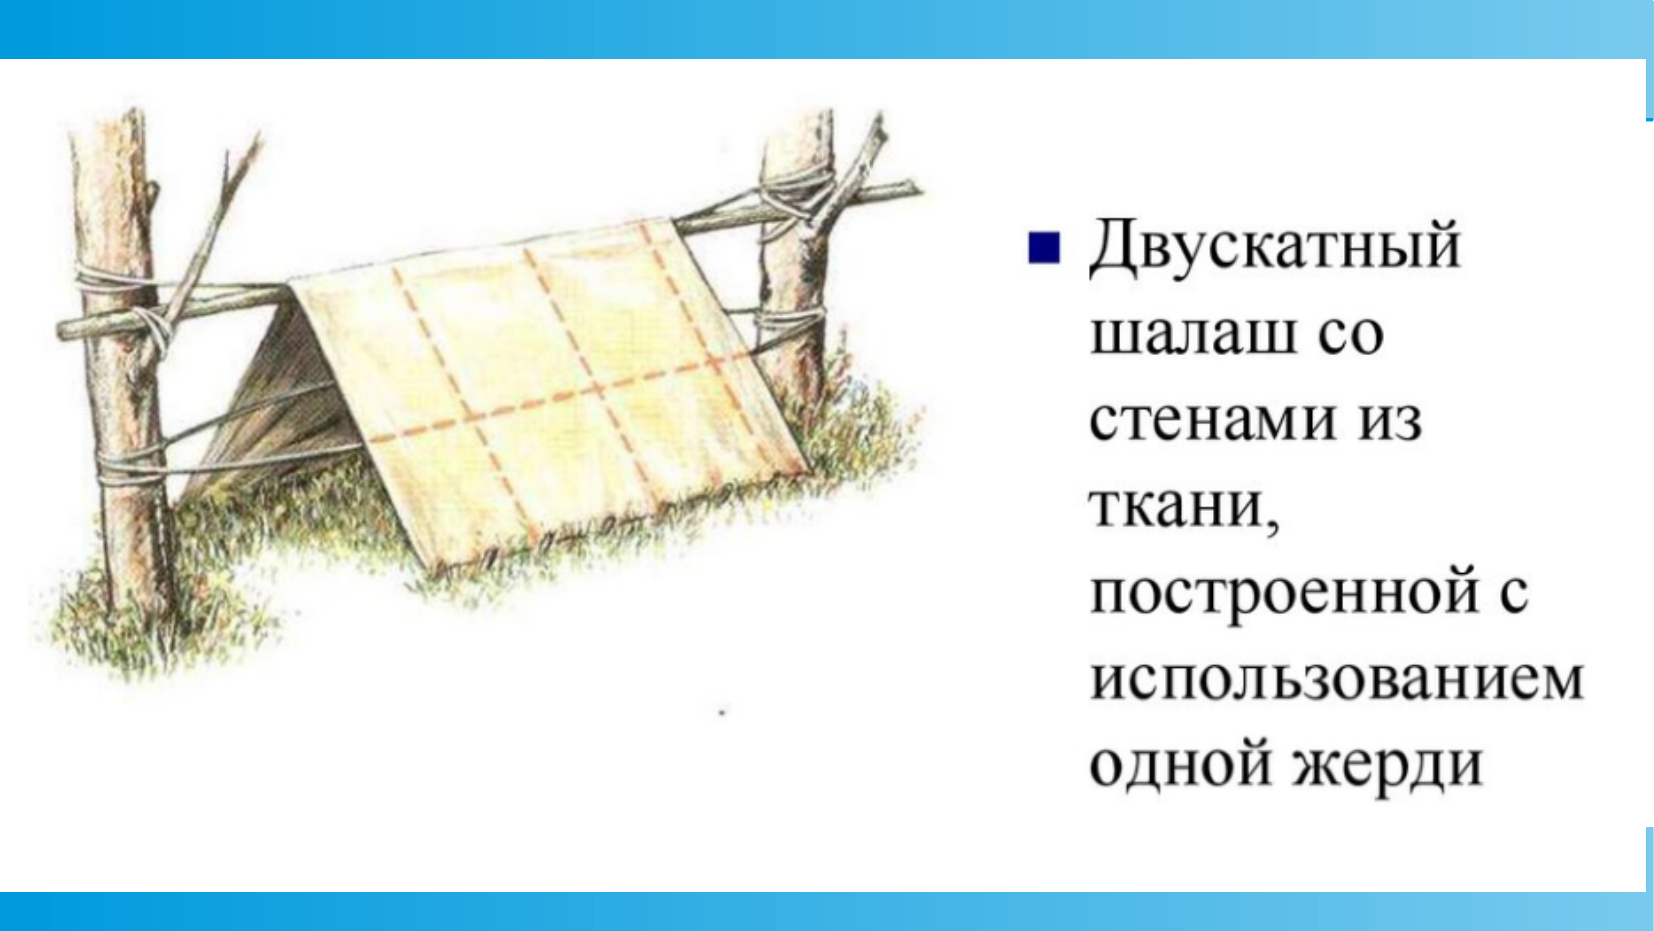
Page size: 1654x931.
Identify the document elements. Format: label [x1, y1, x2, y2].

picture [0, 59, 1646, 892]
